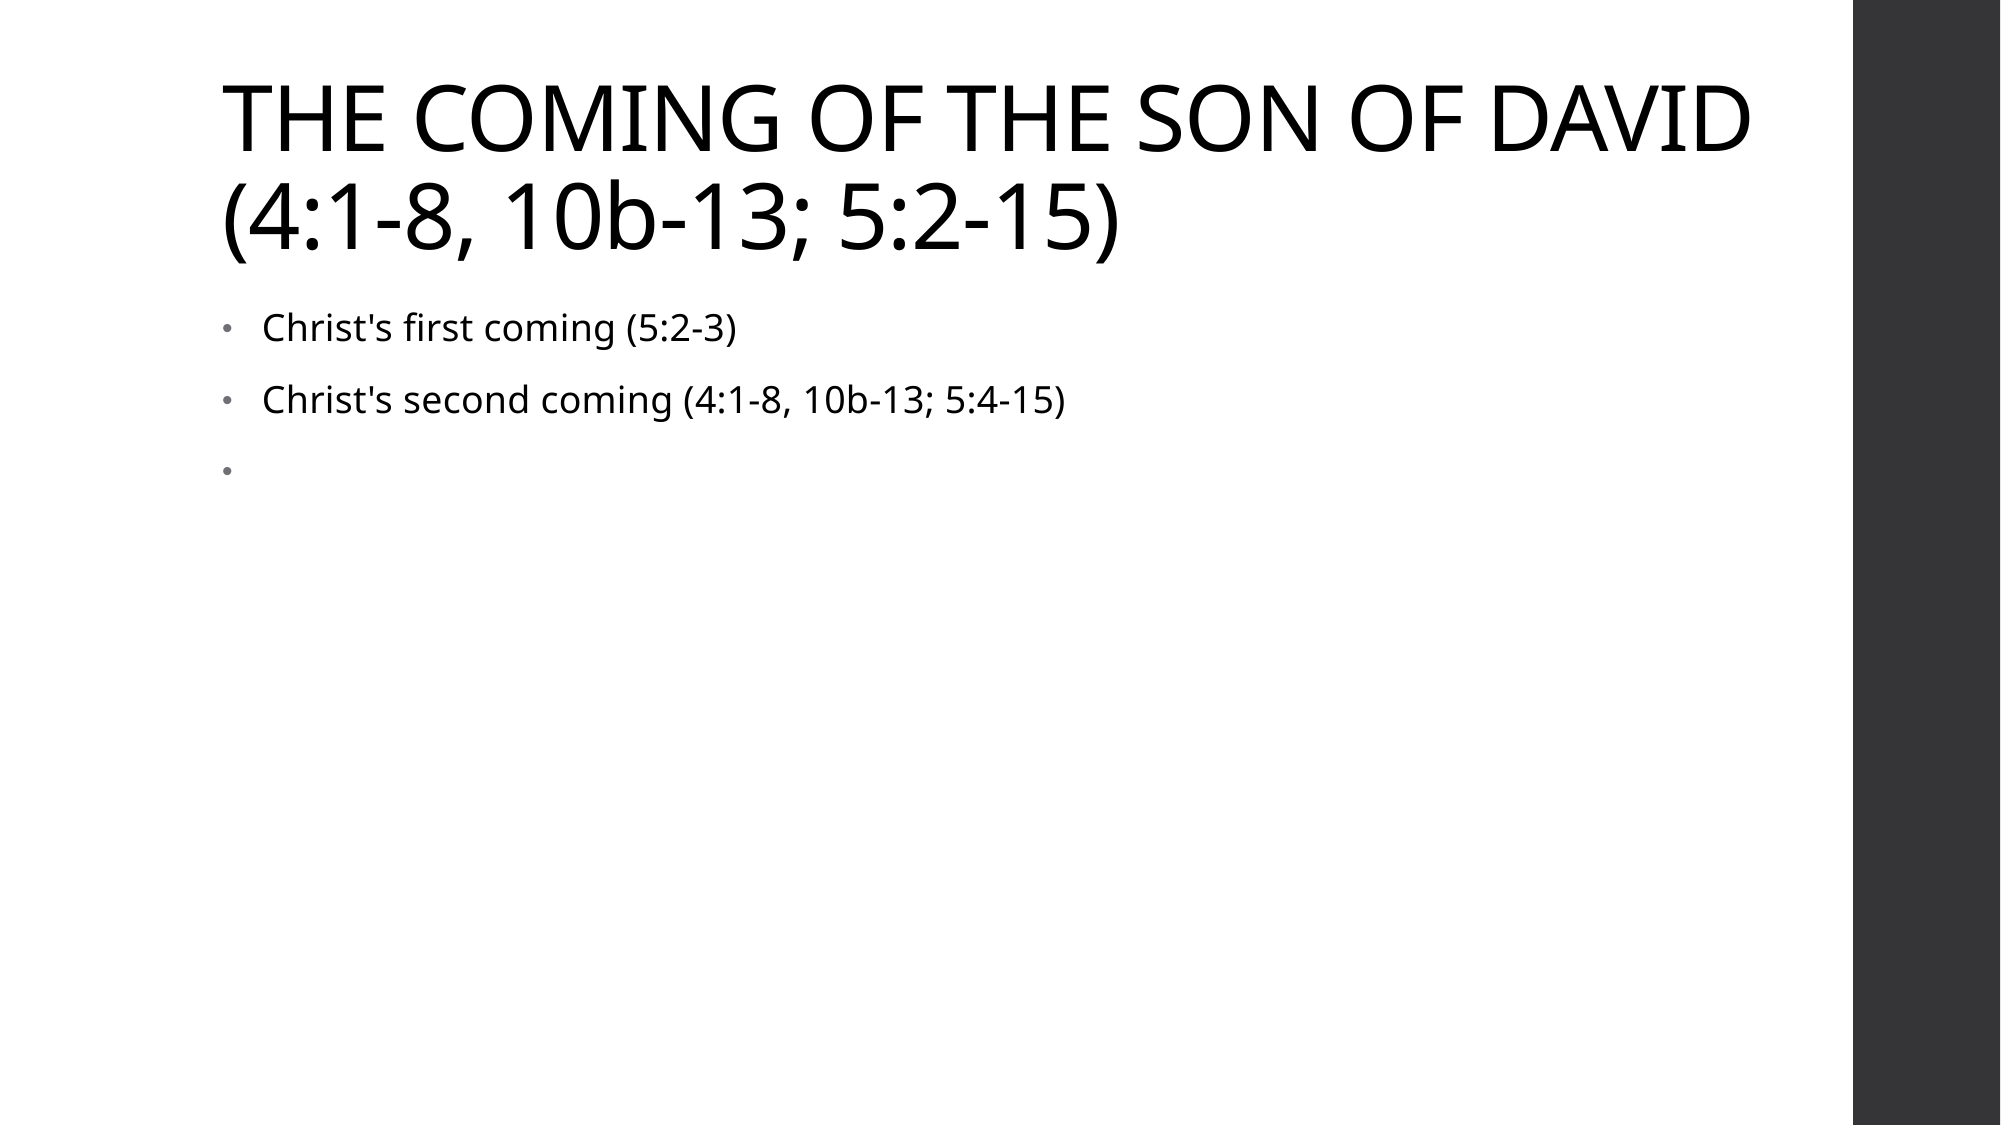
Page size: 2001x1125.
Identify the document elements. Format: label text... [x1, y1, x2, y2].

title THE COMING OF THE SON OF DAVID (4:1-8, 10b-13; 5:2-15) [206, 60, 1797, 278]
list Christ's first coming (5:2-3) Christ's second coming (4:1-8, 10b-13; 5:4-15) [206, 299, 1617, 1014]
